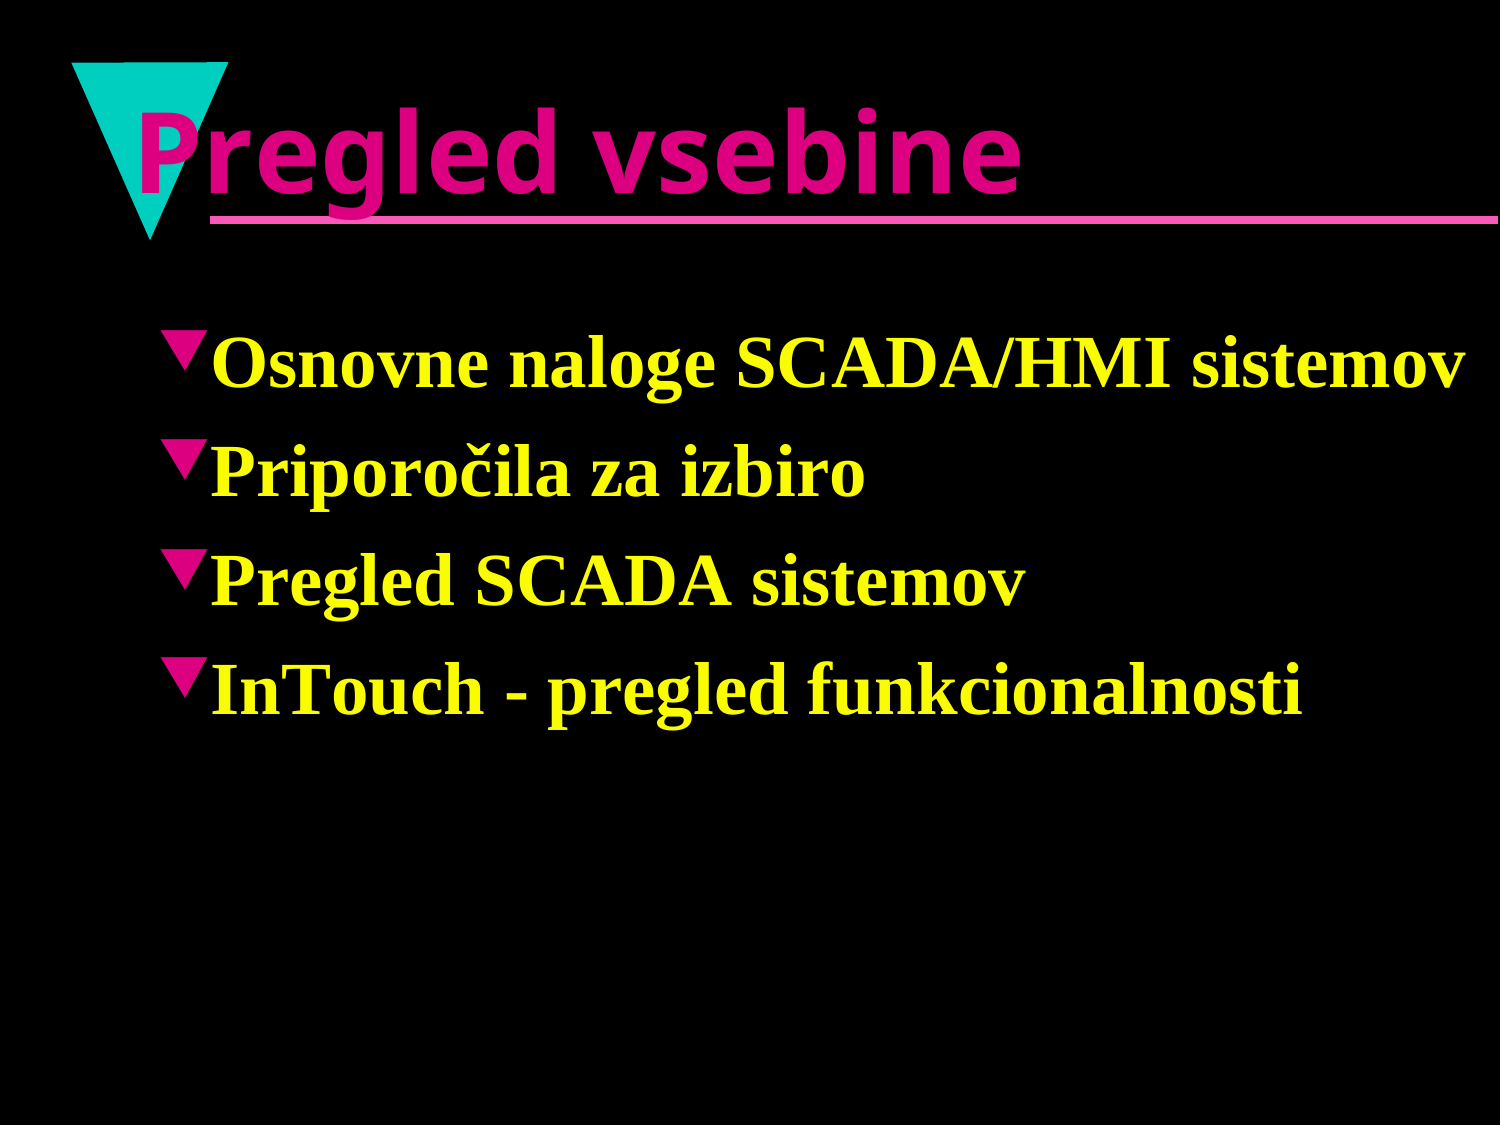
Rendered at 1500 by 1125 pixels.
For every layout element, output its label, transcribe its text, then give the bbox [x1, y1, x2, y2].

title Pregled vsebine [117, 63, 1500, 251]
list Osnovne naloge SCADA/HMI sistemov Priporočila za izbiro Pregled SCADA sistemov InTouch - pregled funkcionalnosti [143, 314, 1500, 990]
